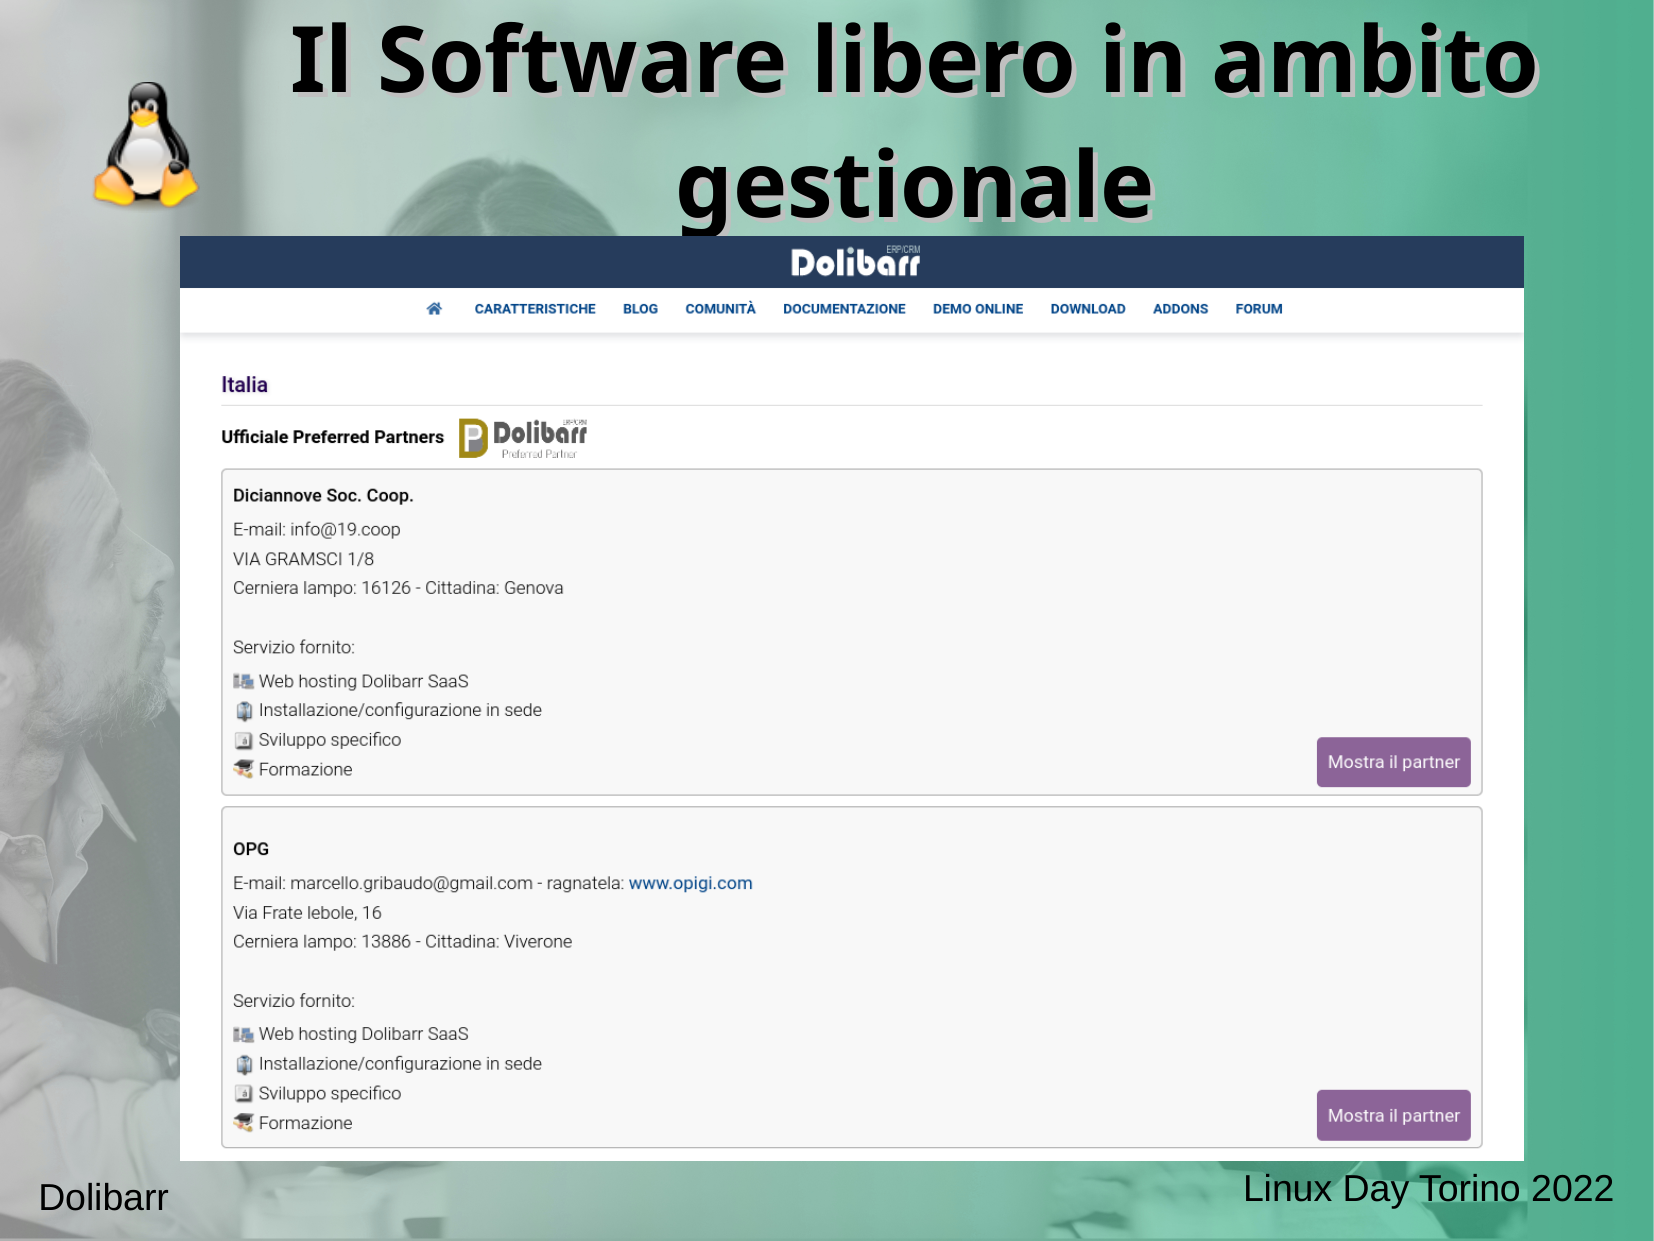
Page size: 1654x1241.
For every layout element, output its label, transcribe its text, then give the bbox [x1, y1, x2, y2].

title Il Software libero in ambito gestionale [259, 17, 1571, 222]
table_cell [130, 766, 180, 830]
table_header [130, 410, 180, 510]
text_box Dolibarr [23, 1169, 185, 1227]
table_cell [130, 510, 180, 574]
table_cell [130, 638, 180, 702]
picture [0, 0, 1654, 1241]
text_box Linux Day Torino 2022 [1228, 1159, 1630, 1217]
table_cell [130, 574, 180, 638]
table_cell [130, 702, 180, 766]
